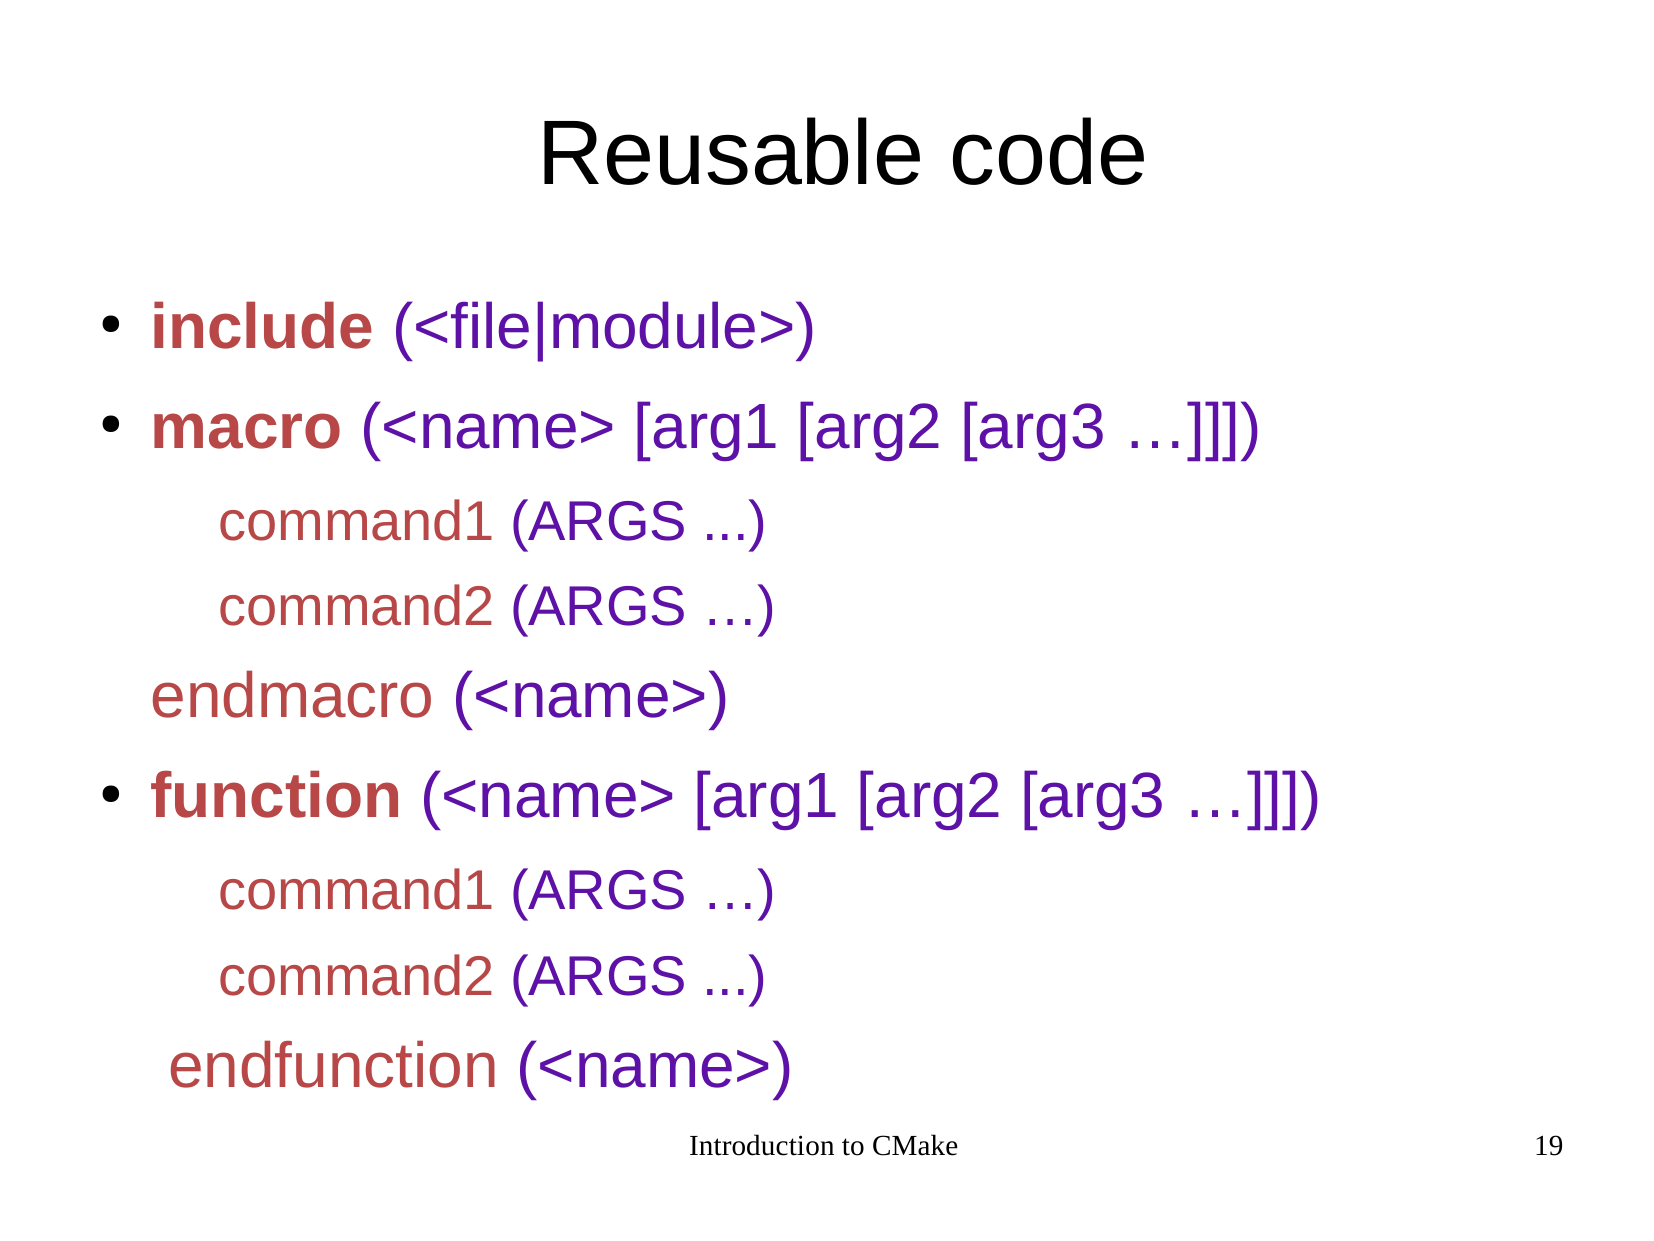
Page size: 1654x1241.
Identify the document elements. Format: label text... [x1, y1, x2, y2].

title Reusable code [82, 56, 1571, 250]
list include (<file|module>) macro (<name> [arg1 [arg2 [arg3 …]]]) command1 (ARGS ...) command2 (ARGS …) endmacro (<name>) function (<name> [arg1 [arg2 [arg3 …]]]) command1 (ARGS …) command2 (ARGS ...) endfunction (<name>) [82, 290, 1571, 1109]
